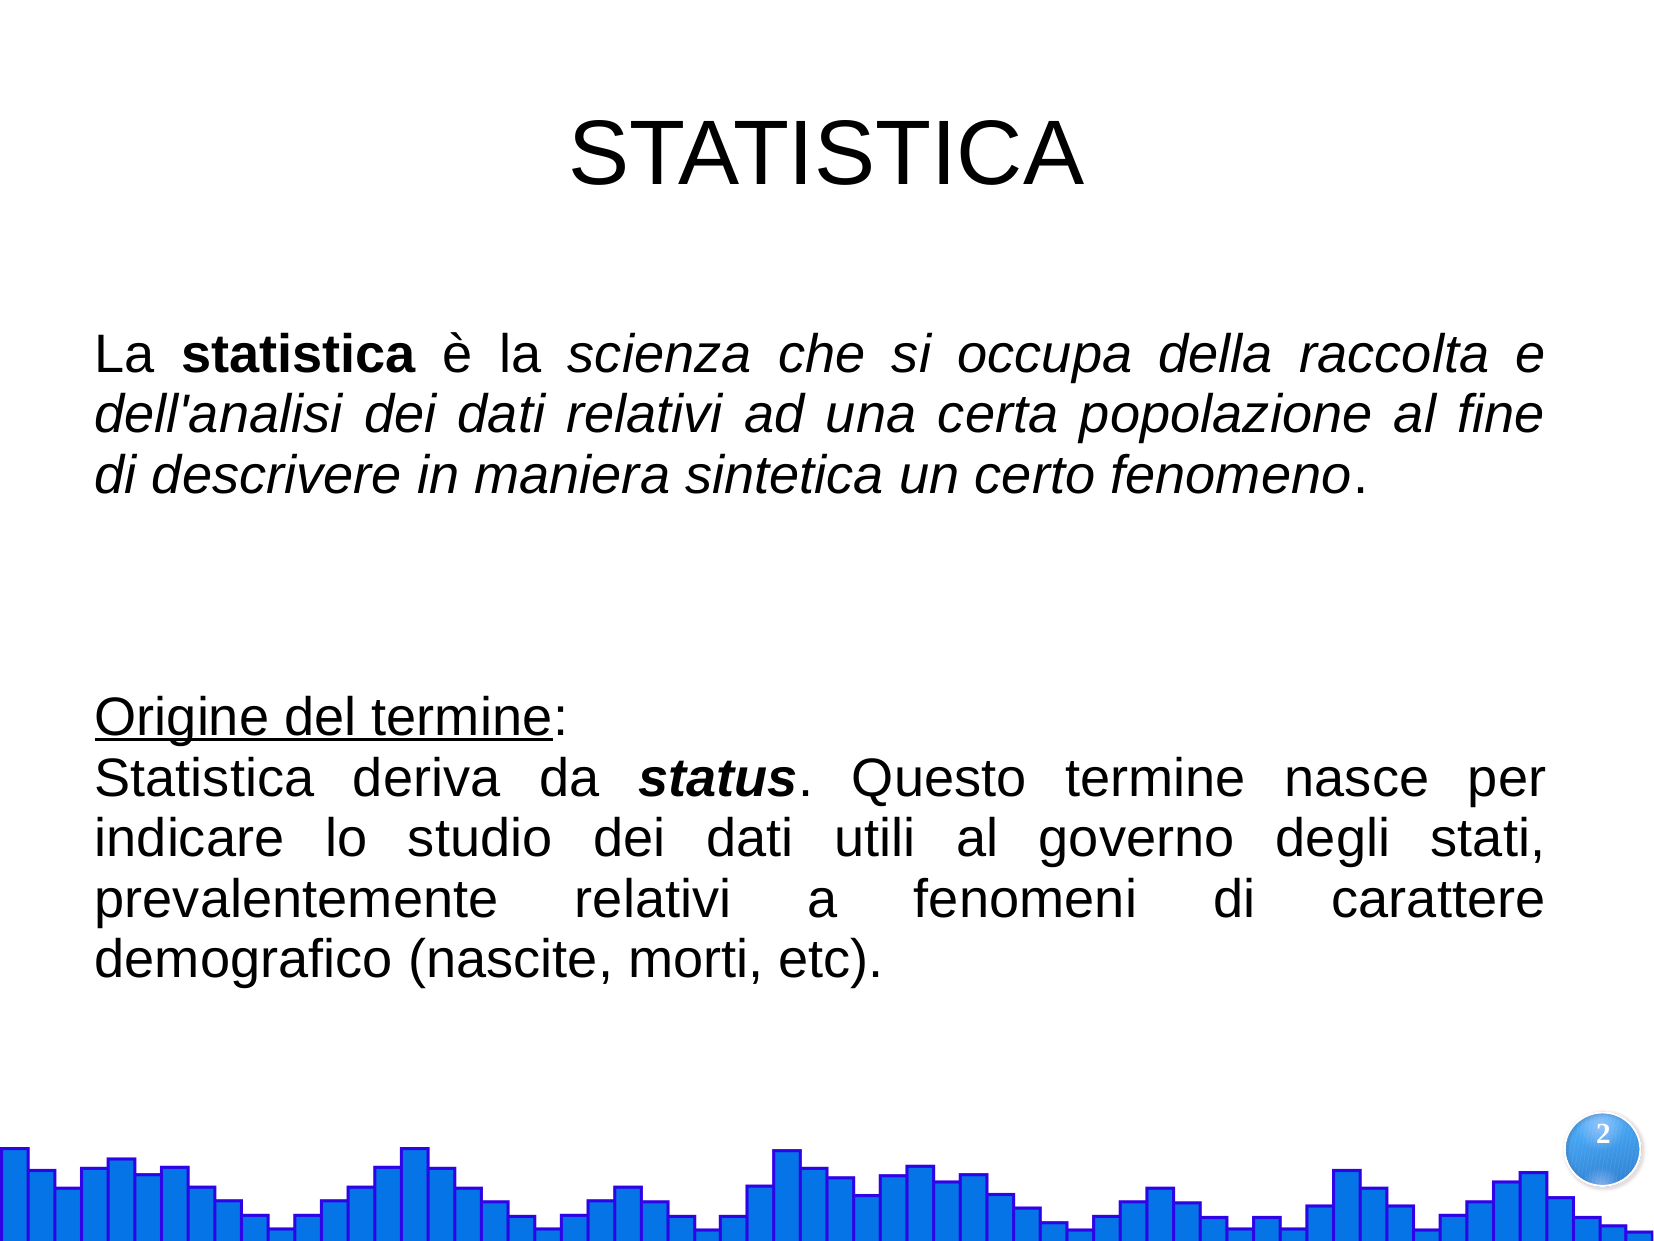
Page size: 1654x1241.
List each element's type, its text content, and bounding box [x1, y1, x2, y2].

picture [0, 1147, 1654, 1241]
subtitle La statistica è la scienza che si occupa della raccolta e dell'analisi dei dati relativi ad una certa popolazione al fine di descrivere in maniera sintetica un certo fenomeno. Origine del termine: Statistica deriva da status. Questo termine nasce per indicare lo studio dei dati utili al governo degli stati, prevalentemente relativi a fenomeni di carattere demografico (nascite, morti, etc). [59, 296, 1548, 1016]
title STATISTICA [82, 49, 1571, 257]
